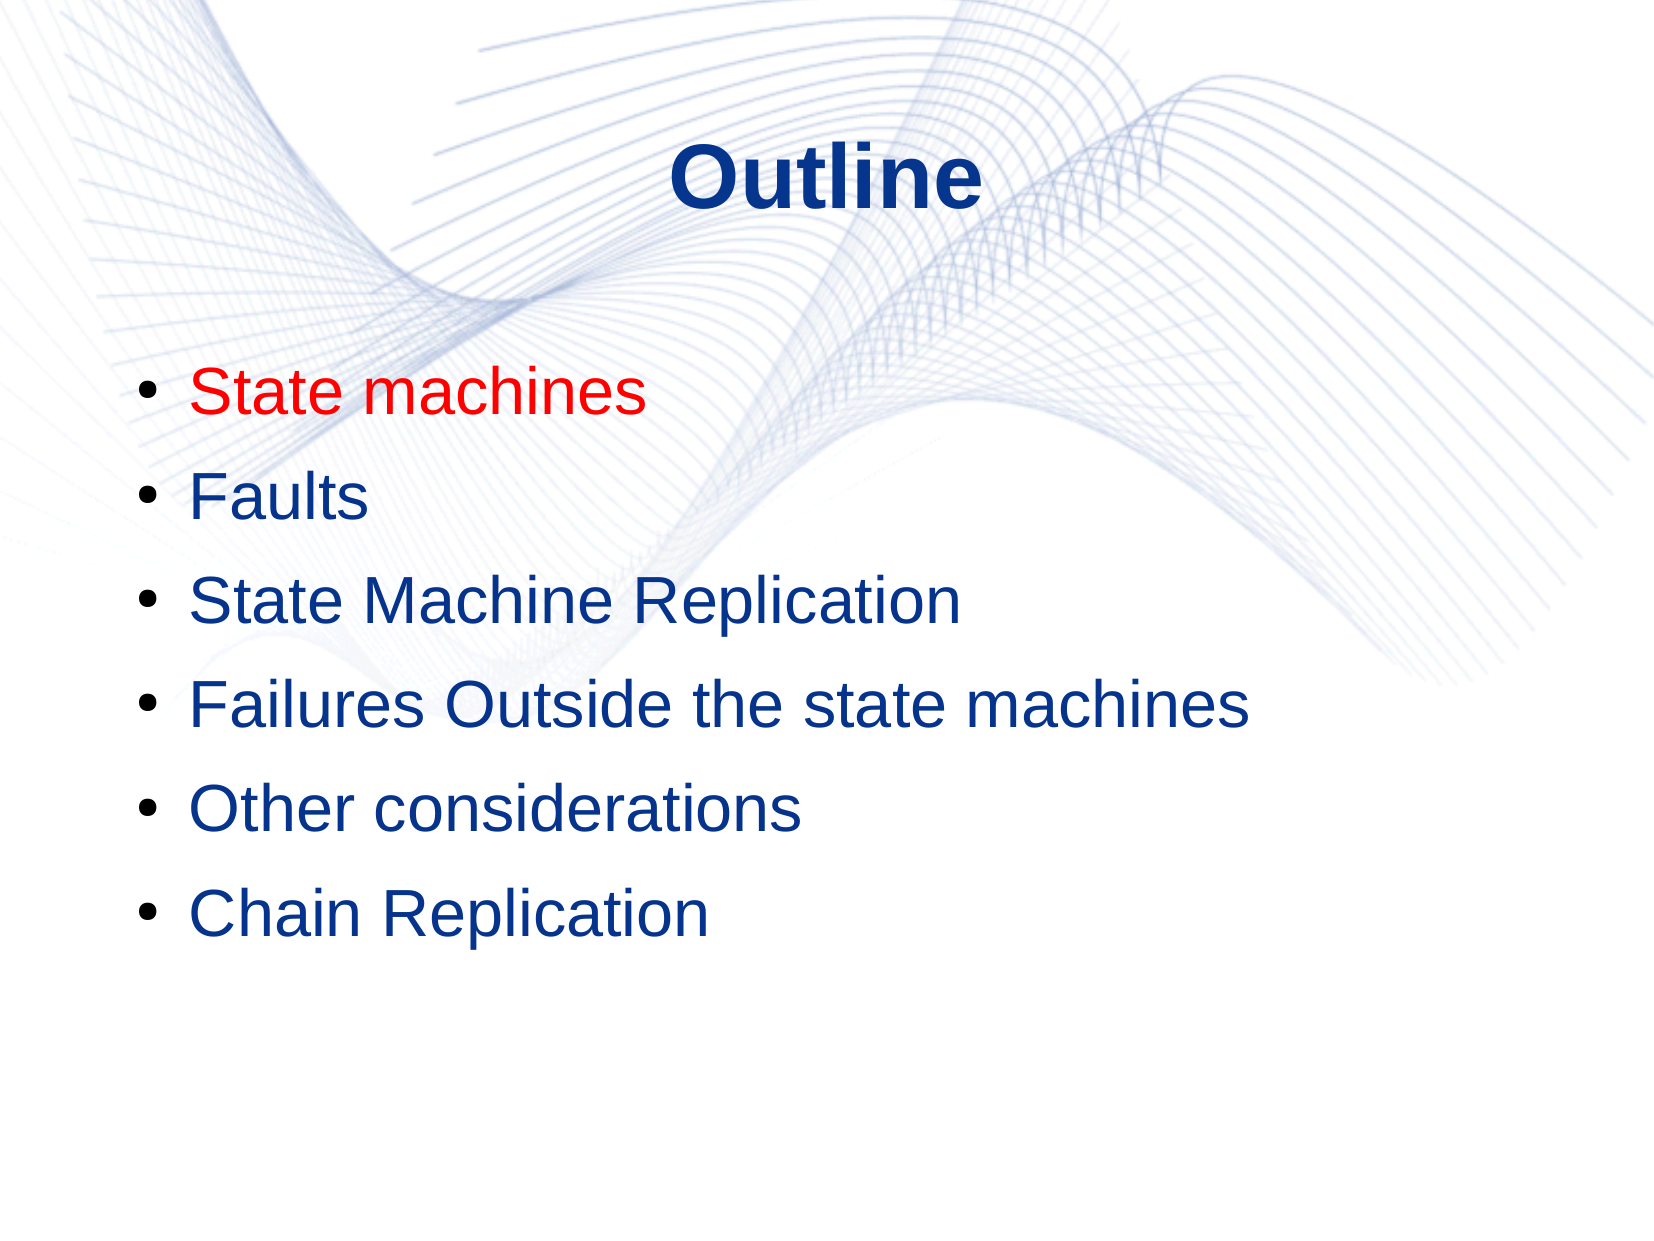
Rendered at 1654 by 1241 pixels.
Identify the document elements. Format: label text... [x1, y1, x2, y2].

list State machines Faults State Machine Replication Failures Outside the state machines Other considerations Chain Replication [118, 354, 1536, 1108]
title Outline [118, 66, 1536, 288]
picture [0, 0, 1654, 1241]
